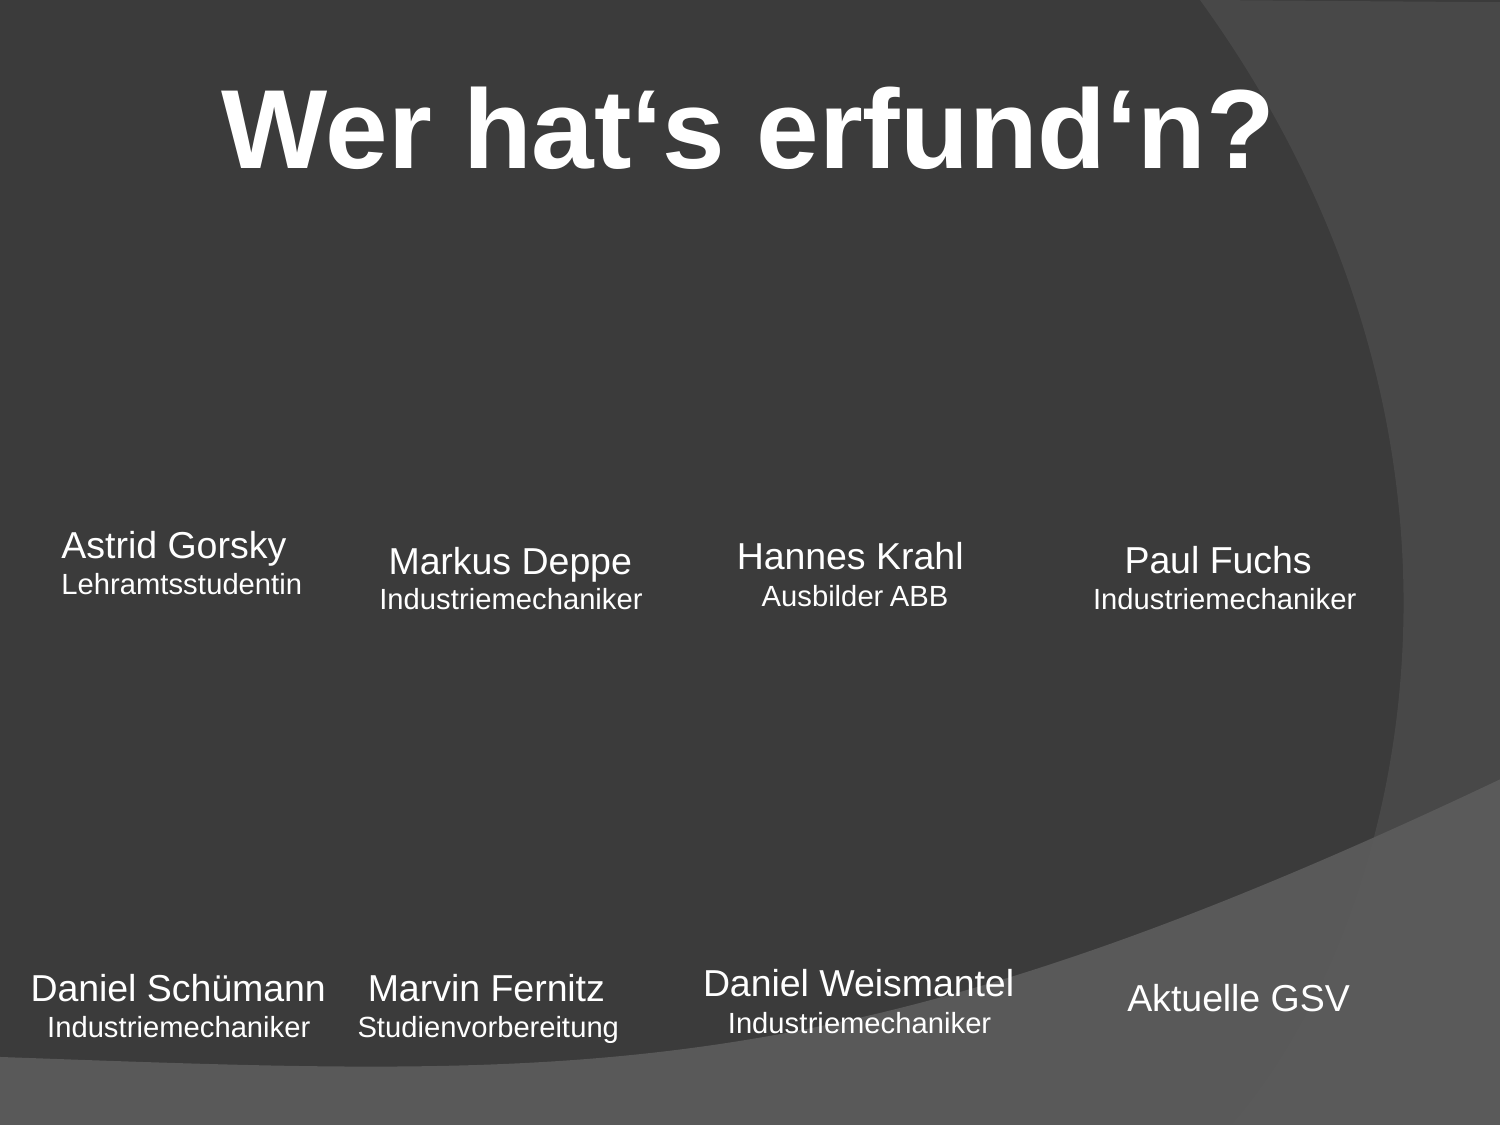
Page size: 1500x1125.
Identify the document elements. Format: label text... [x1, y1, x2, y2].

text_box Markus Deppe [373, 529, 690, 590]
text_box Aktuelle GSV [1070, 966, 1428, 1027]
text_box Astrid Gorsky Lehramtsstudentin [46, 513, 342, 609]
text_box Industriemechaniker [364, 572, 658, 623]
text_box Paul Fuchs Industriemechaniker [1078, 528, 1464, 624]
text_box Wer hat‘s erfund‘n? [206, 48, 1291, 199]
text_box Daniel Schümann Industriemechaniker [15, 956, 342, 1052]
text_box Markus Deppe [528, 551, 543, 571]
text_box Hannes Krahl Ausbilder ABB [722, 524, 1015, 620]
text_box Marvin Fernitz Studienvorbereitung [342, 956, 660, 1052]
text_box Daniel Weismantel Industriemechaniker [688, 952, 1046, 1047]
